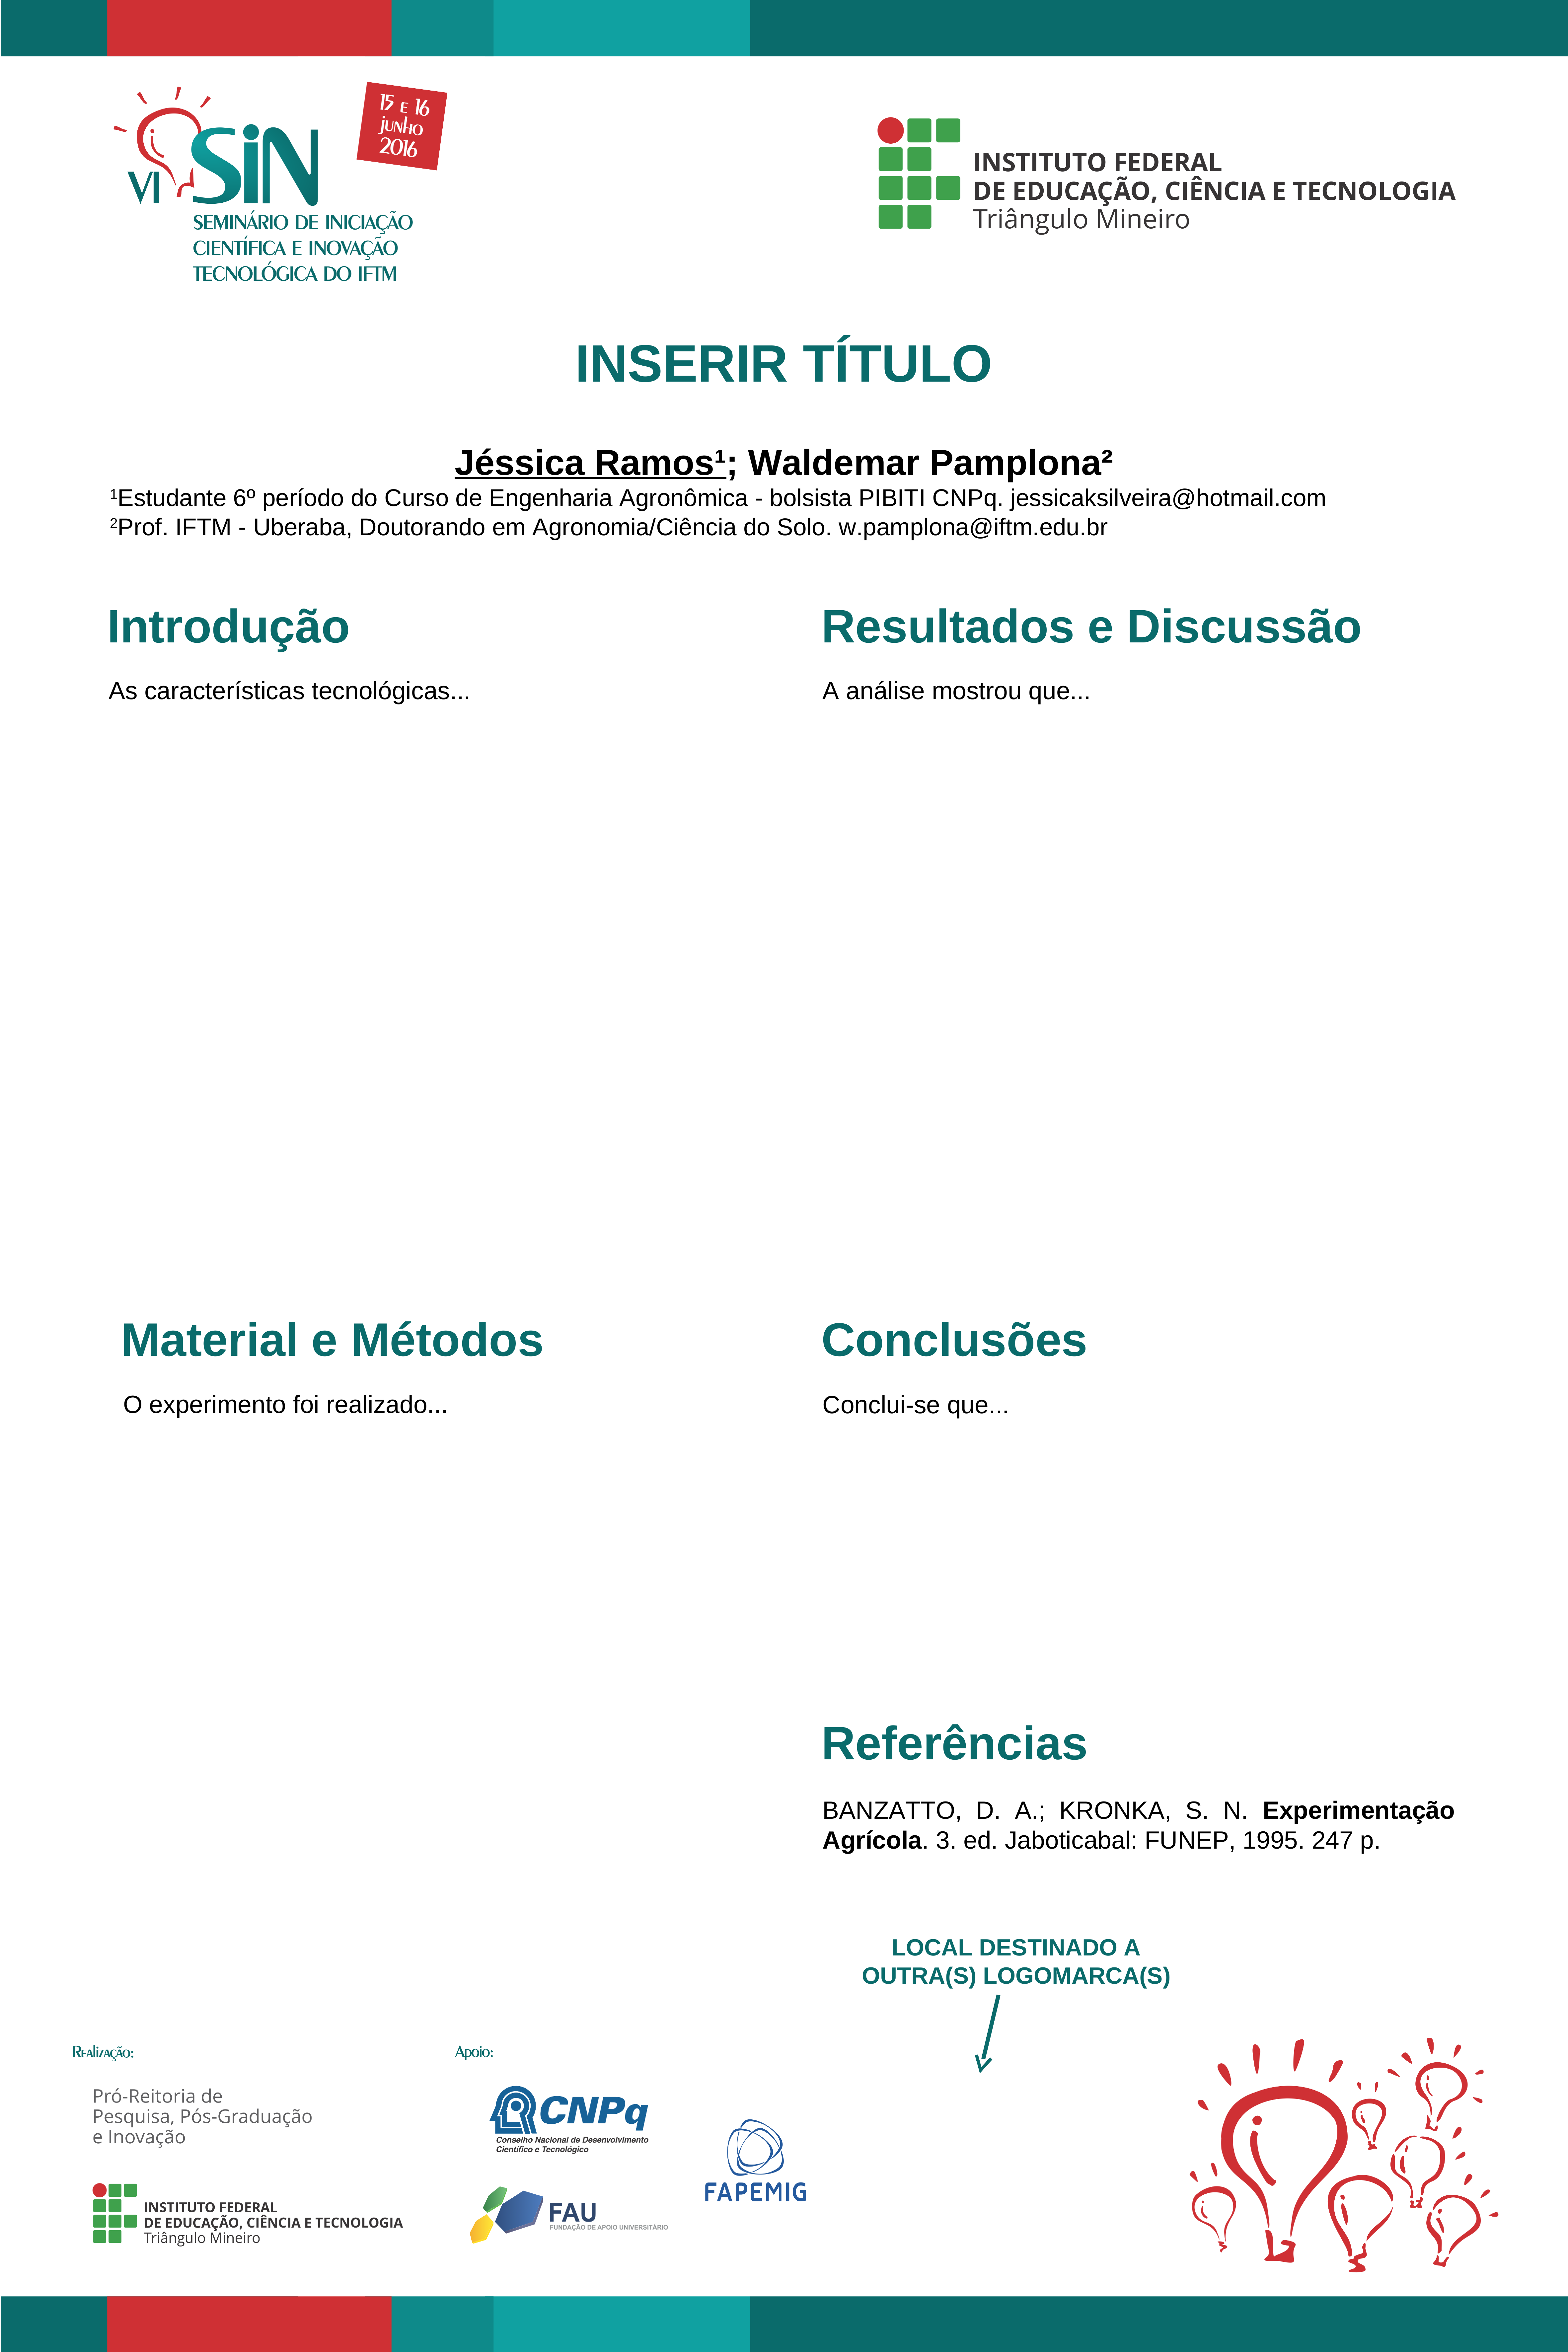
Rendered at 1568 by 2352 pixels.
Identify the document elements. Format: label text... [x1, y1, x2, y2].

text_box Resultados e Discussão [798, 584, 1386, 664]
text_box As características tecnológicas... [104, 672, 746, 707]
text_box A análise mostrou que... [818, 672, 1460, 707]
picture [0, 404, 1568, 2352]
text_box Conclui-se que... [818, 1386, 1460, 1421]
text_box Referências [798, 1701, 1197, 1781]
text_box LOCAL DESTINADO A OUTRA(S) LOGOMARCA(S) [850, 1929, 1182, 1991]
text_box Conclusões [798, 1297, 1112, 1377]
text_box Introdução [84, 584, 374, 664]
picture [0, 0, 1568, 317]
text_box Material e Métodos [97, 1297, 568, 1377]
text_box BANZATTO, D. A.; KRONKA, S. N. Experimentação Agrícola. 3. ed. Jaboticabal: FUNEP, 1995. 247 p. [818, 1791, 1460, 1857]
text_box Jéssica Ramos¹; Waldemar Pamplona² 1Estudante 6º período do Curso de Engenharia Agronômica - bolsista PIBITI CNPq. jessicaksilveira@hotmail.com 2Prof. IFTM - Uberaba, Doutorando em Agronomia/Ciência do Solo. w.pamplona@iftm.edu.br [86, 427, 1482, 552]
text_box INSERIR TÍTULO [0, 317, 1568, 404]
text_box O experimento foi realizado... [118, 1385, 761, 1421]
